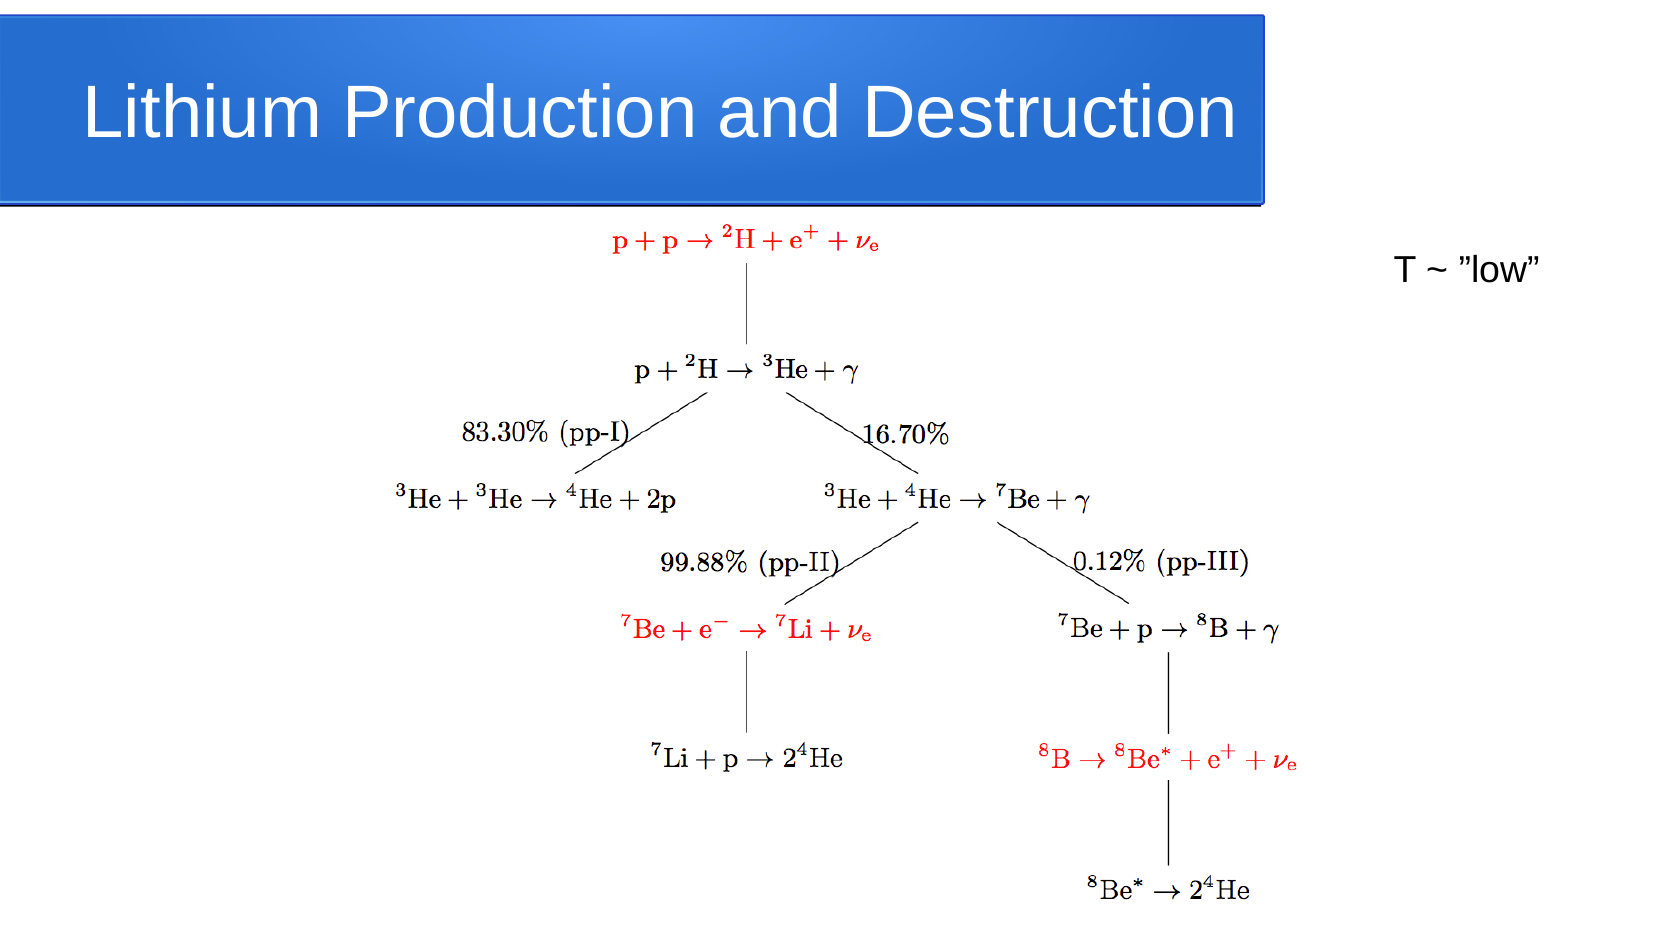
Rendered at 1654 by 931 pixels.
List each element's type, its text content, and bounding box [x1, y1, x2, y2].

text_box T ~ ”low” [1378, 241, 1654, 299]
title Lithium Production and Destruction [82, 29, 1276, 196]
picture [360, 209, 1327, 916]
